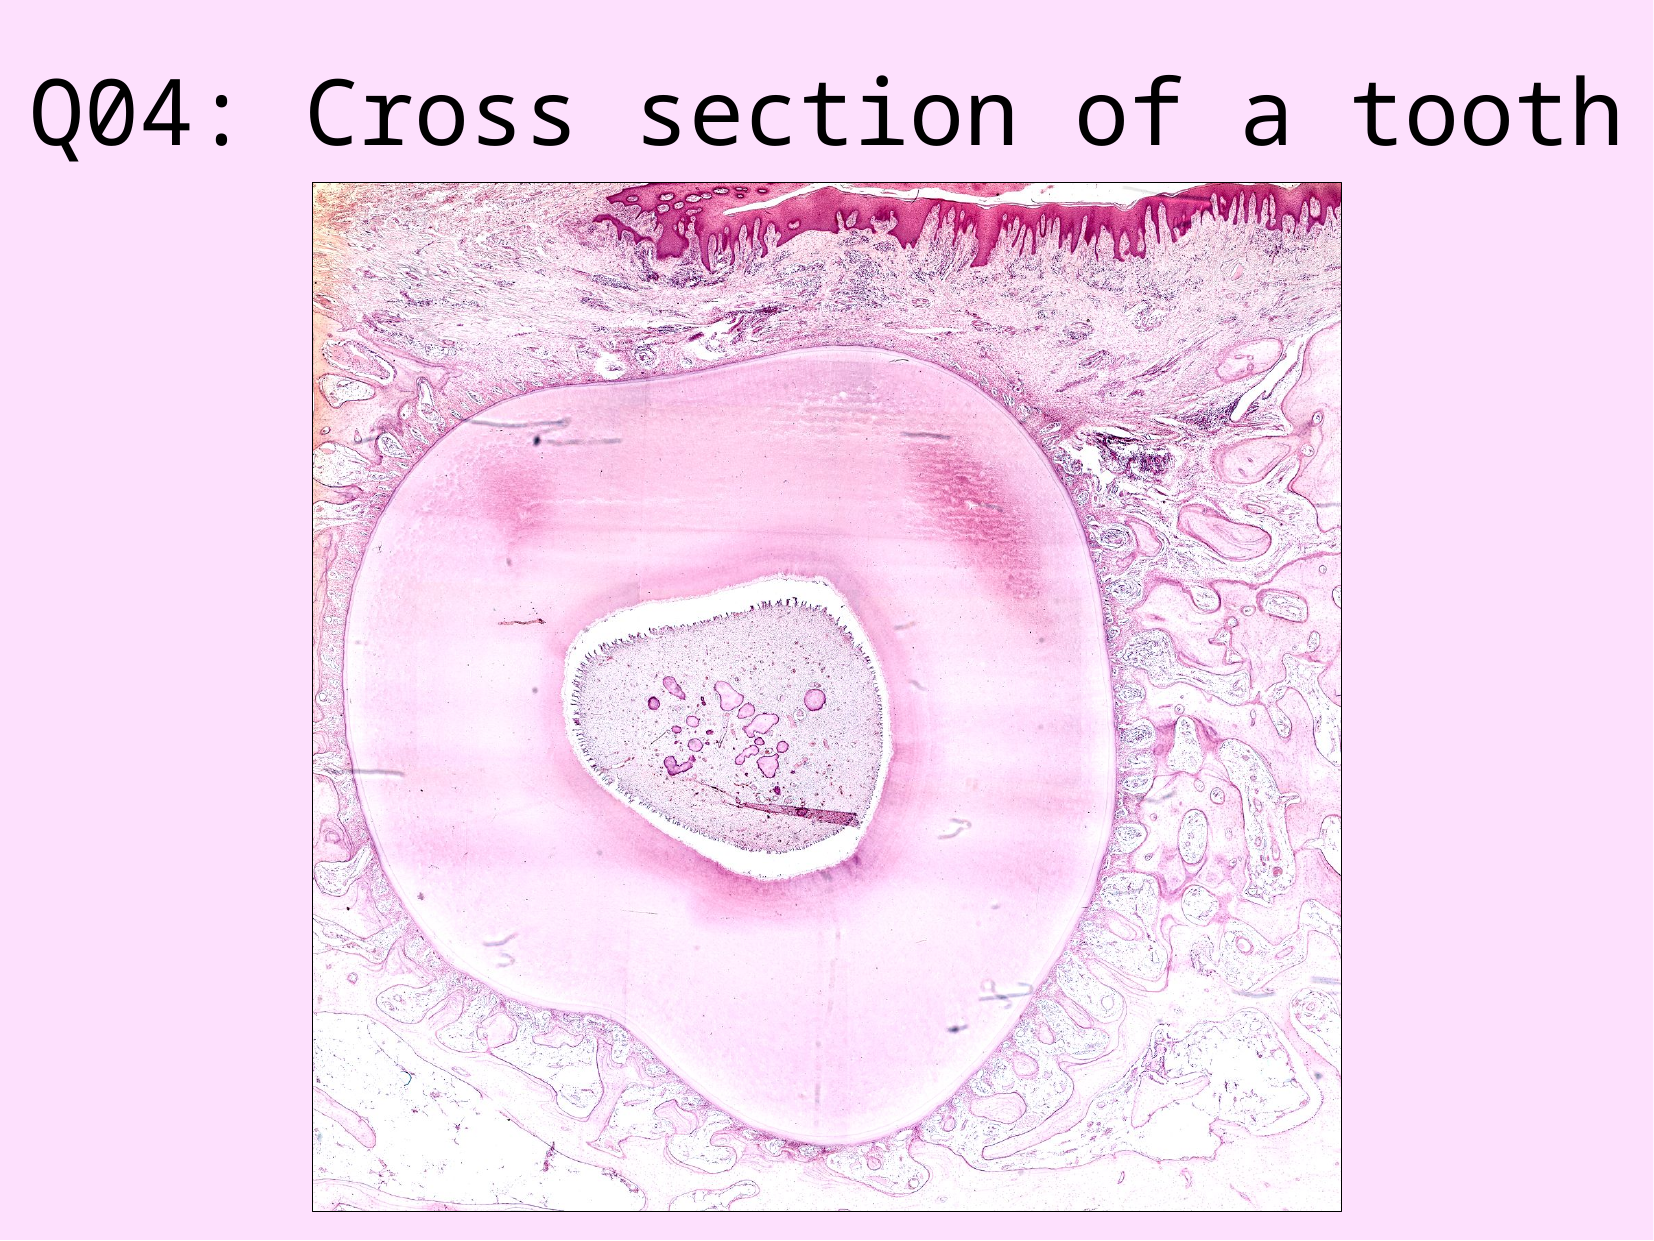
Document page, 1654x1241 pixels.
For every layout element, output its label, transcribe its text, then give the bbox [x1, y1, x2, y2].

title Q04: Cross section of a tooth [0, 30, 1654, 189]
picture [312, 183, 1341, 1211]
